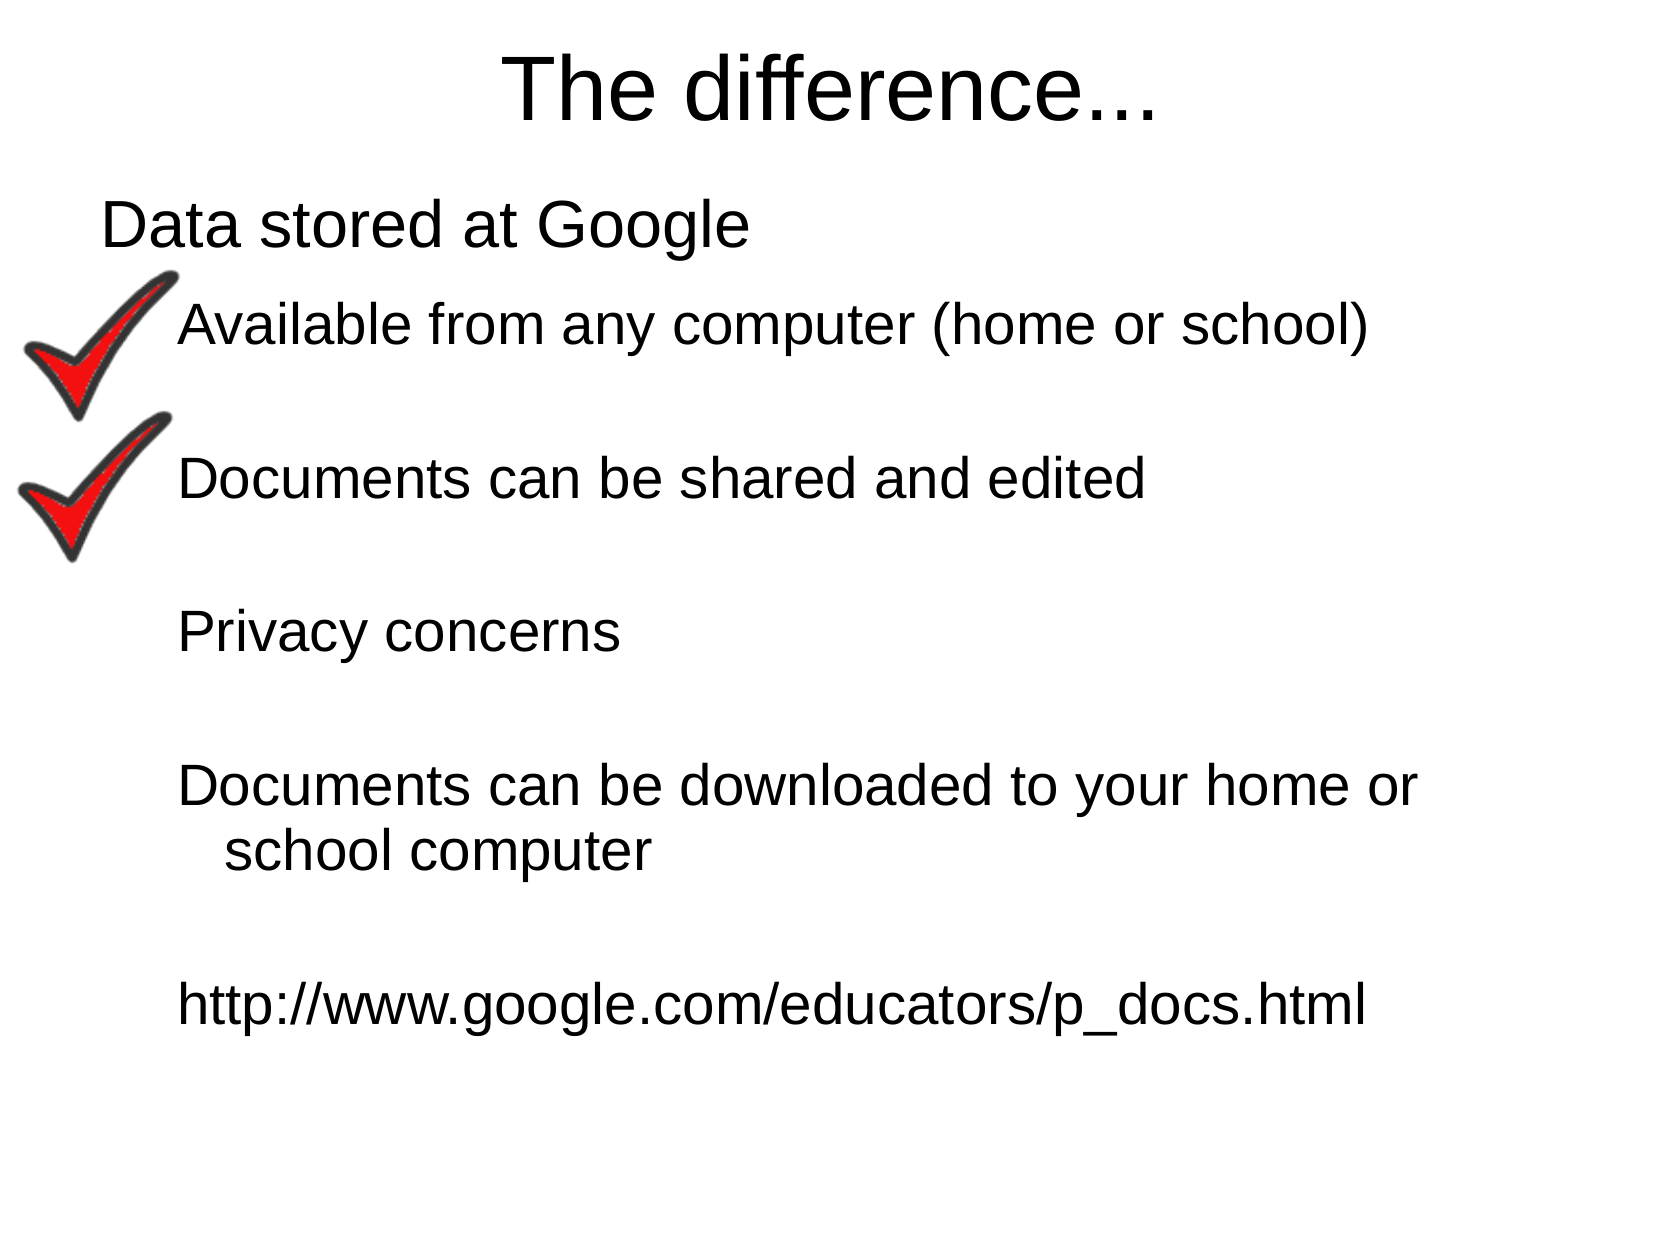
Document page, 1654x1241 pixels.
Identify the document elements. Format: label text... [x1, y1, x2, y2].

list Data stored at Google Available from any computer (home or school) Documents can be shared and edited Privacy concerns Documents can be downloaded to your home or school computer http://www.google.com/educators/p_docs.html [82, 187, 1571, 1163]
title The difference... [86, 37, 1576, 141]
picture [11, 262, 185, 570]
